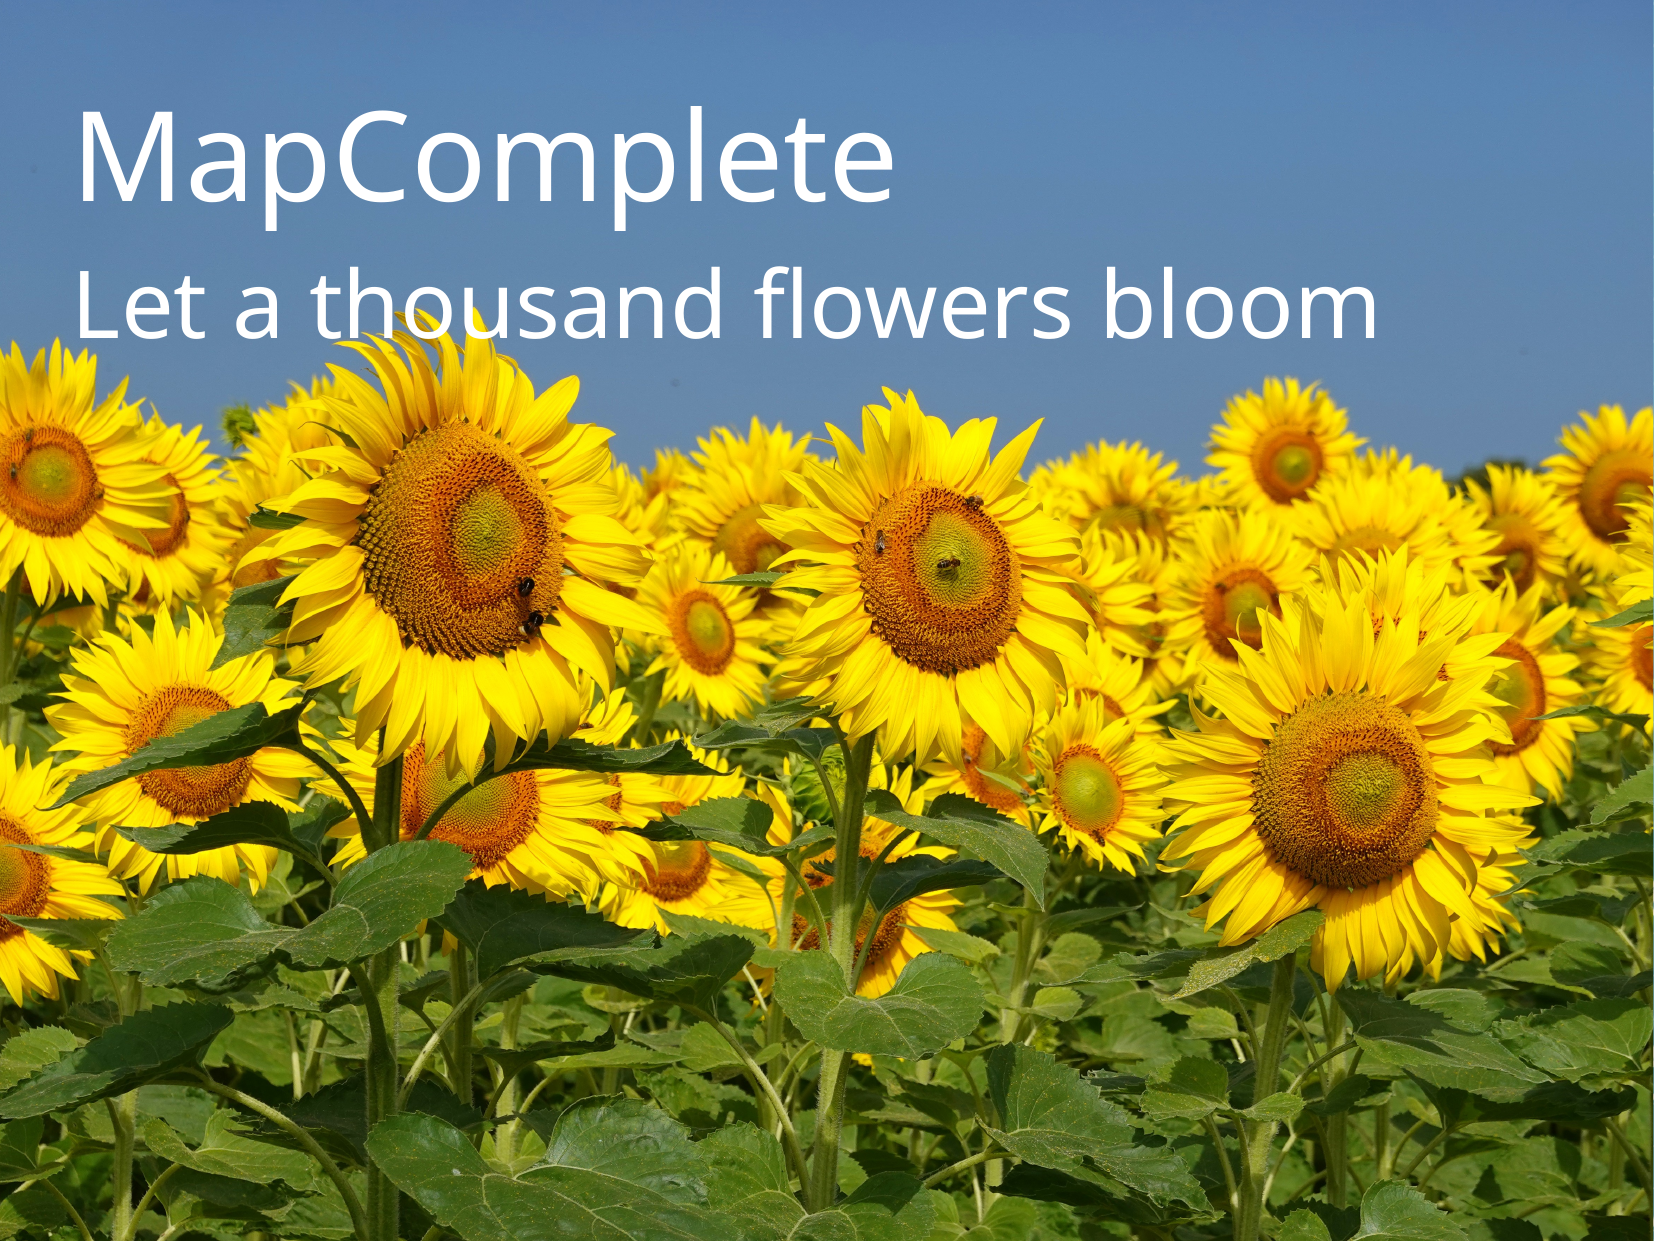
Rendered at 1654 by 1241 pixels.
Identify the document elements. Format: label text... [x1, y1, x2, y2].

title MapComplete Let a thousand flowers bloom [71, 75, 1561, 359]
picture [0, 0, 1654, 1241]
